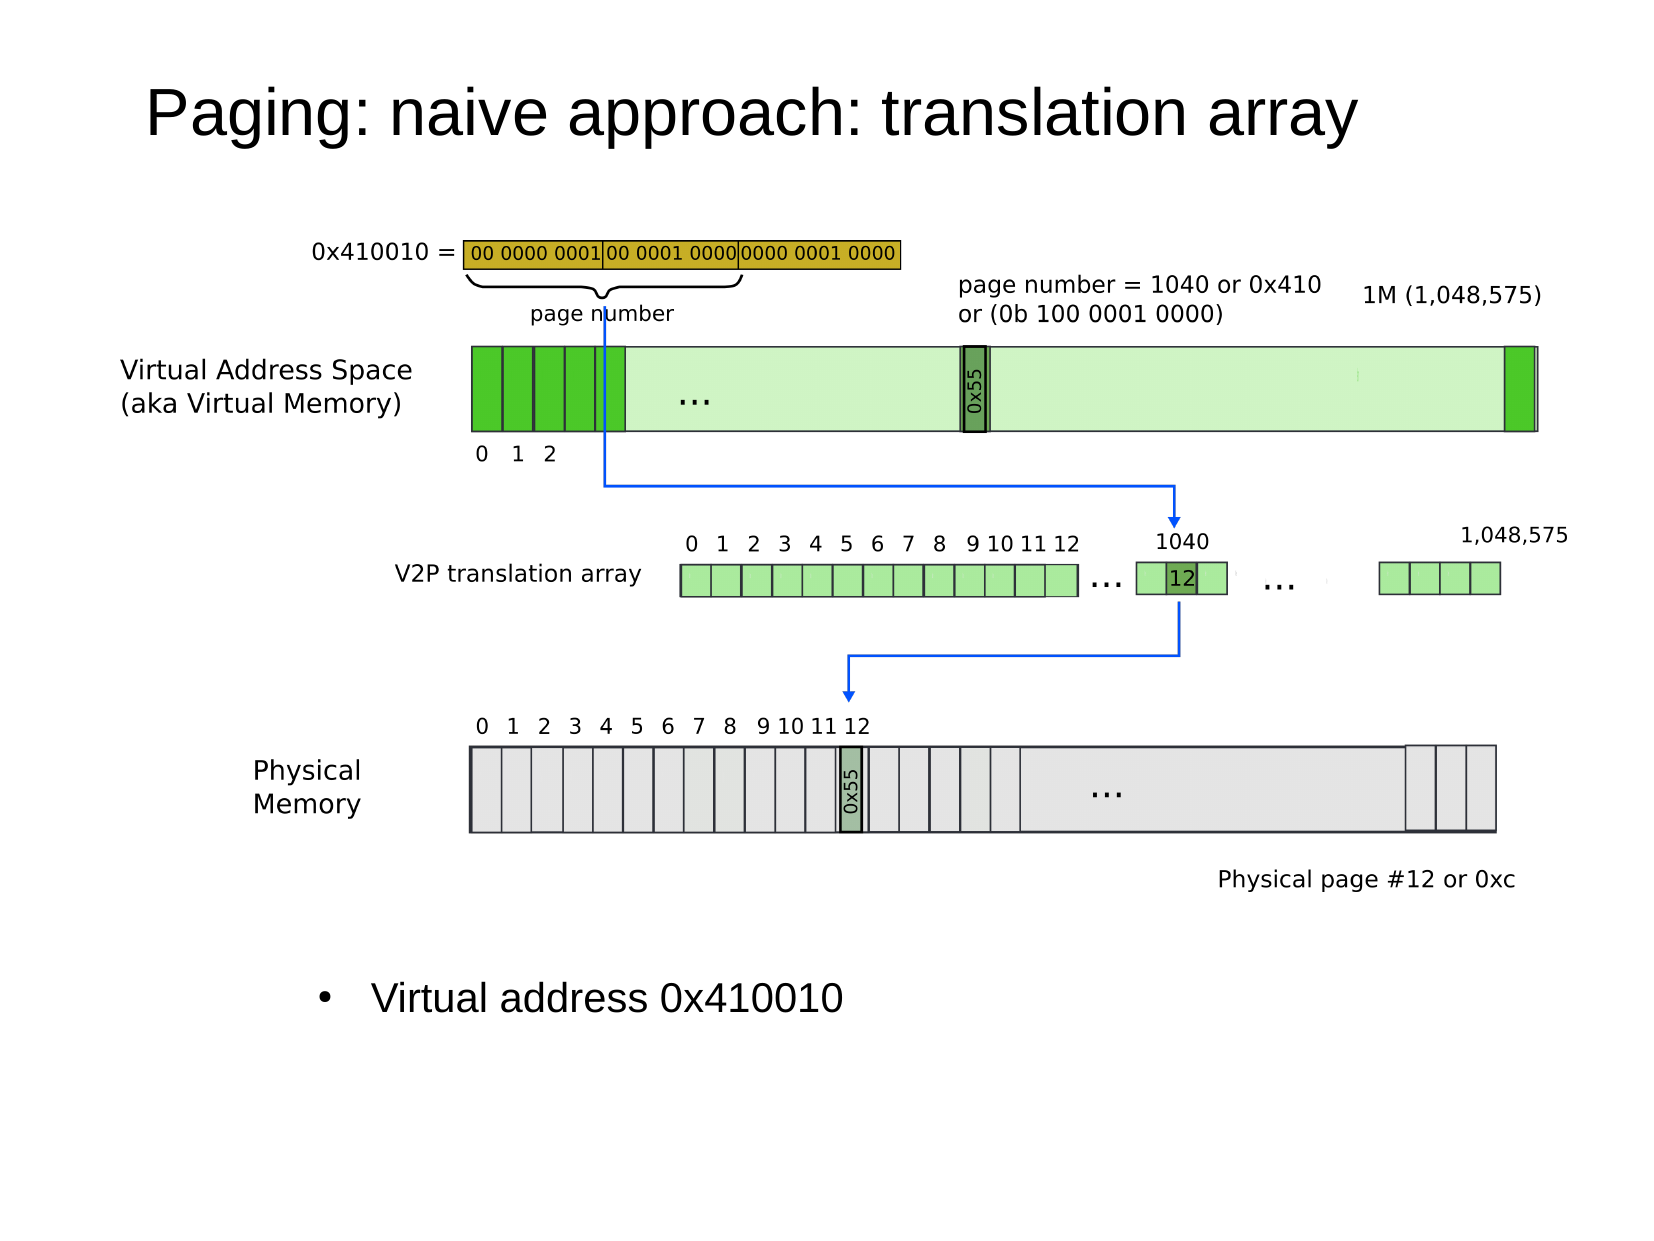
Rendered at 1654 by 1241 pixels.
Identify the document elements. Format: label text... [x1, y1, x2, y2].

list Virtual address 0x410010 [300, 975, 1576, 1201]
list Paging: naive approach: translation array [82, 75, 1576, 151]
picture [120, 240, 1567, 892]
